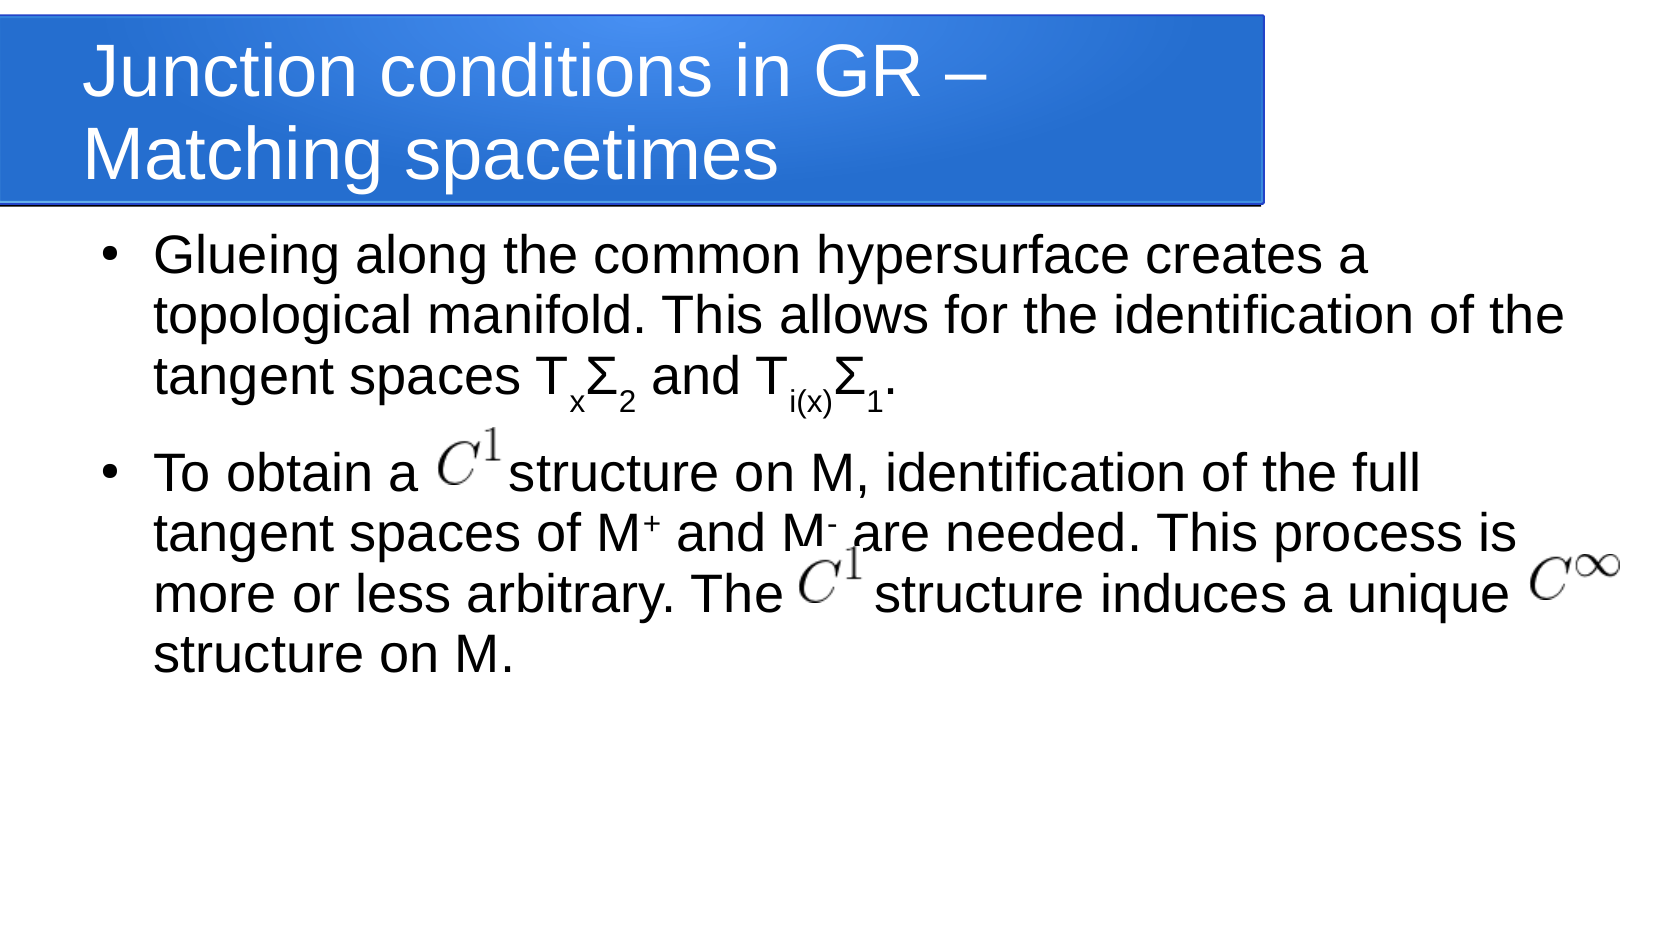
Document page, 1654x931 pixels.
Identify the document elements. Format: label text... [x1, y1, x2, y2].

picture [798, 546, 863, 603]
list Glueing along the common hypersurface creates a topological manifold. This allows for the identification of the tangent spaces TxΣ2 and Ti(x)Σ1. To obtain a structure on M, identification of the full tangent spaces of M+ and M- are needed. This process is more or less arbitrary. The structure induces a unique structure on M. [82, 224, 1571, 764]
title Junction conditions in GR – Matching spacetimes [82, 29, 1235, 195]
picture [437, 427, 502, 485]
picture [1529, 554, 1620, 600]
